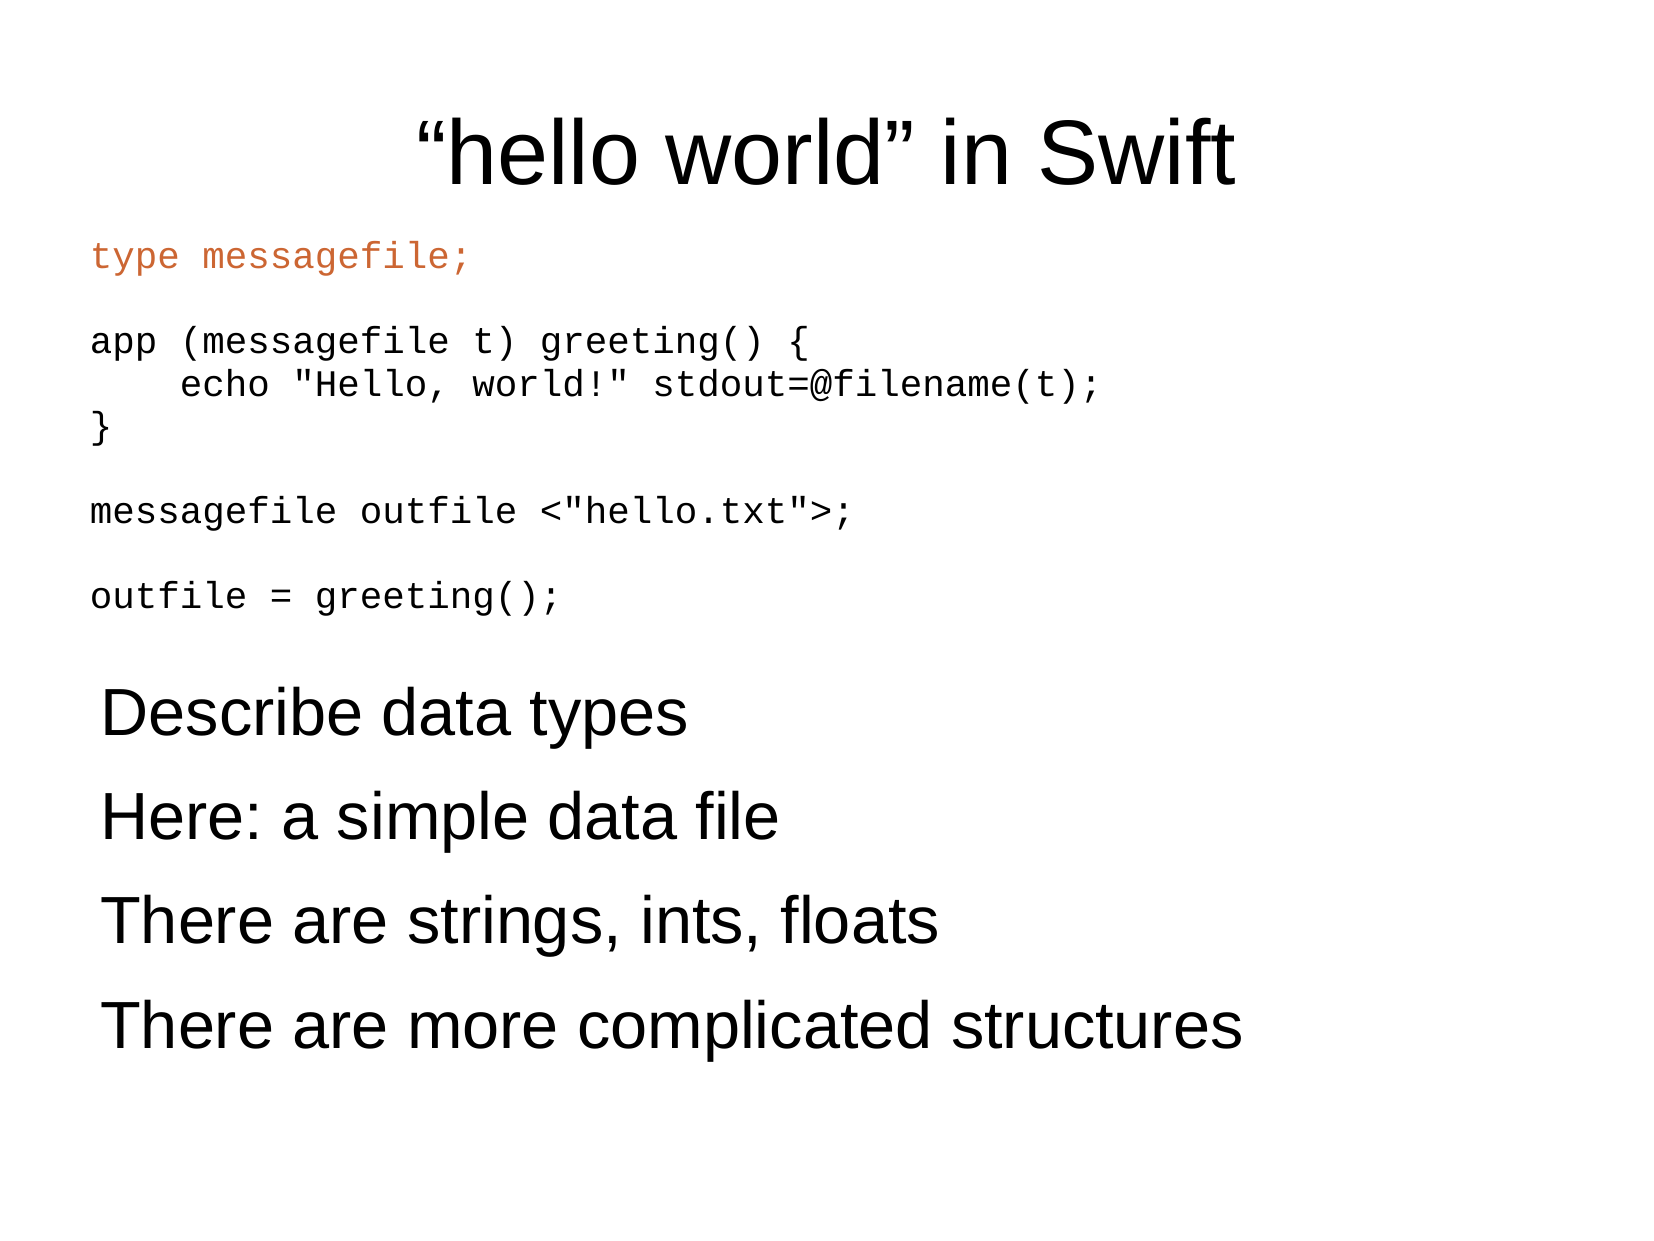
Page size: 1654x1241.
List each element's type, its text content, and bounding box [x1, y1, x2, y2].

list Describe data types Here: a simple data file There are strings, ints, floats There are more complicated structures [82, 675, 1571, 1094]
text_box type messagefile; app (messagefile t) greeting() { echo "Hello, world!" stdout=@filename(t); } messagefile outfile <"hello.txt">; outfile = greeting(); [75, 187, 1501, 843]
title “hello world” in Swift [82, 49, 1571, 257]
